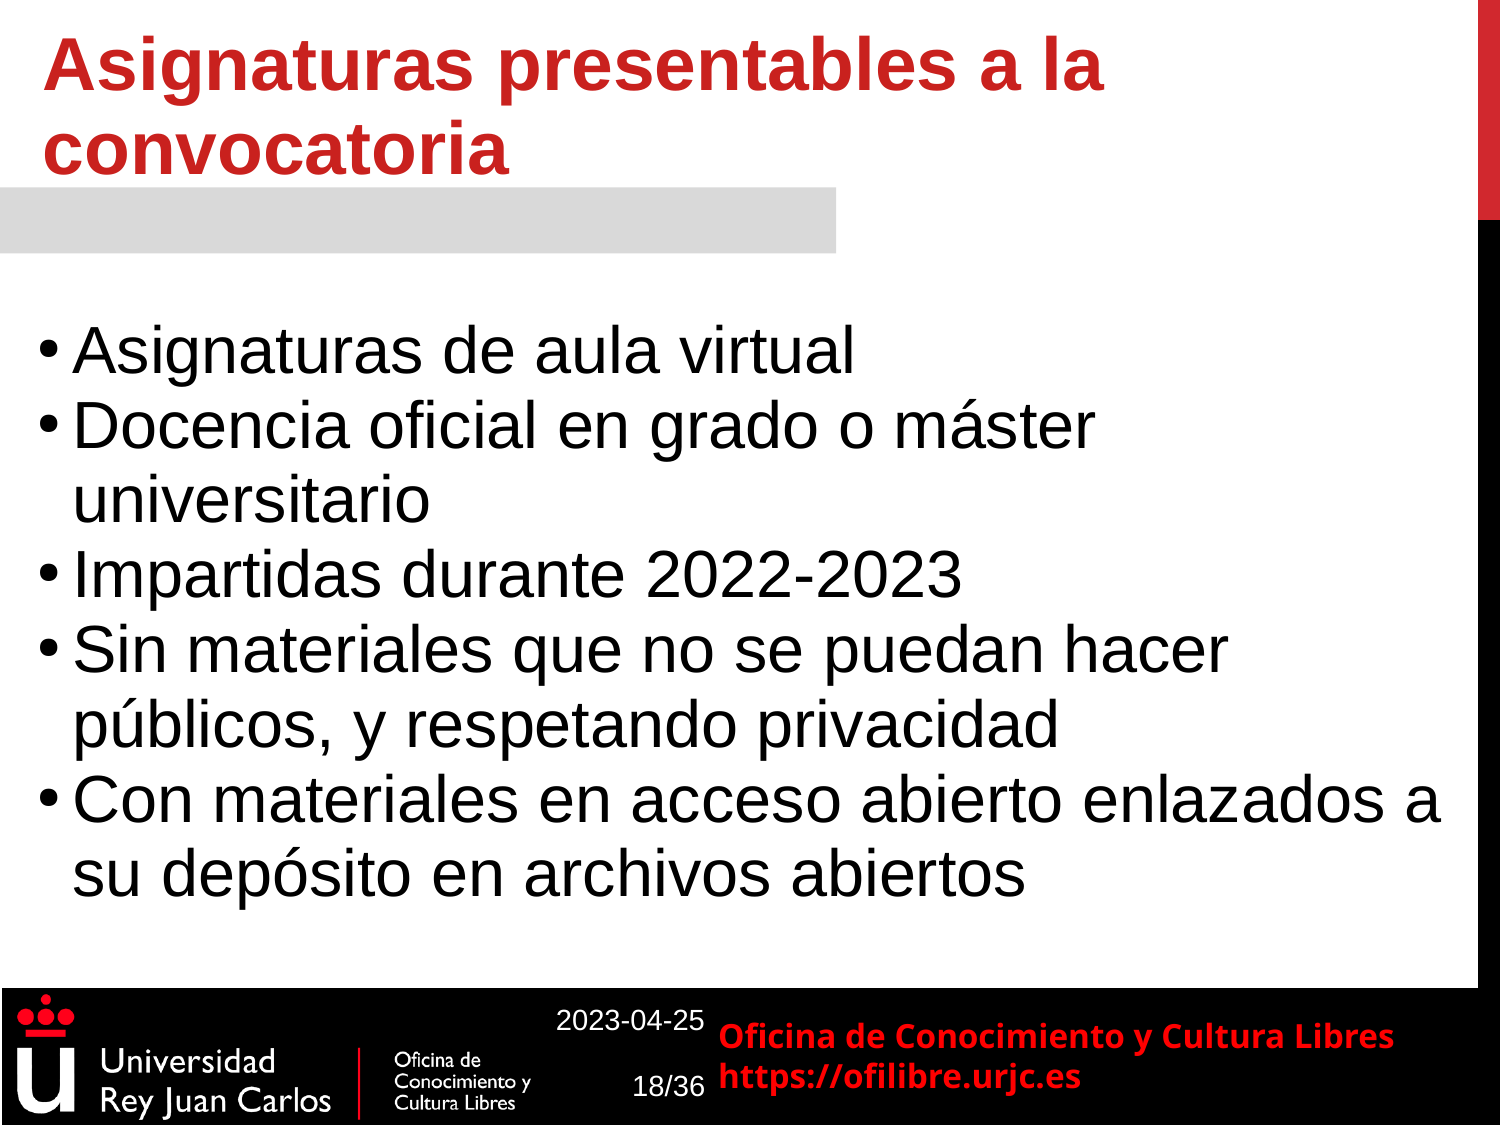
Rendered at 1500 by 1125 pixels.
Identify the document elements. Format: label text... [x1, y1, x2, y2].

picture [17, 994, 531, 1120]
text_box Asignaturas de aula virtual Docencia oficial en grado o máster universitario Impartidas durante 2022-2023 Sin materiales que no se puedan hacer públicos, y respetando privacidad Con materiales en acceso abierto enlazados a su depósito en archivos abiertos [22, 305, 1463, 933]
text_box Asignaturas presentables a la convocatoria [27, 15, 1381, 199]
title [75, 7, 1425, 196]
